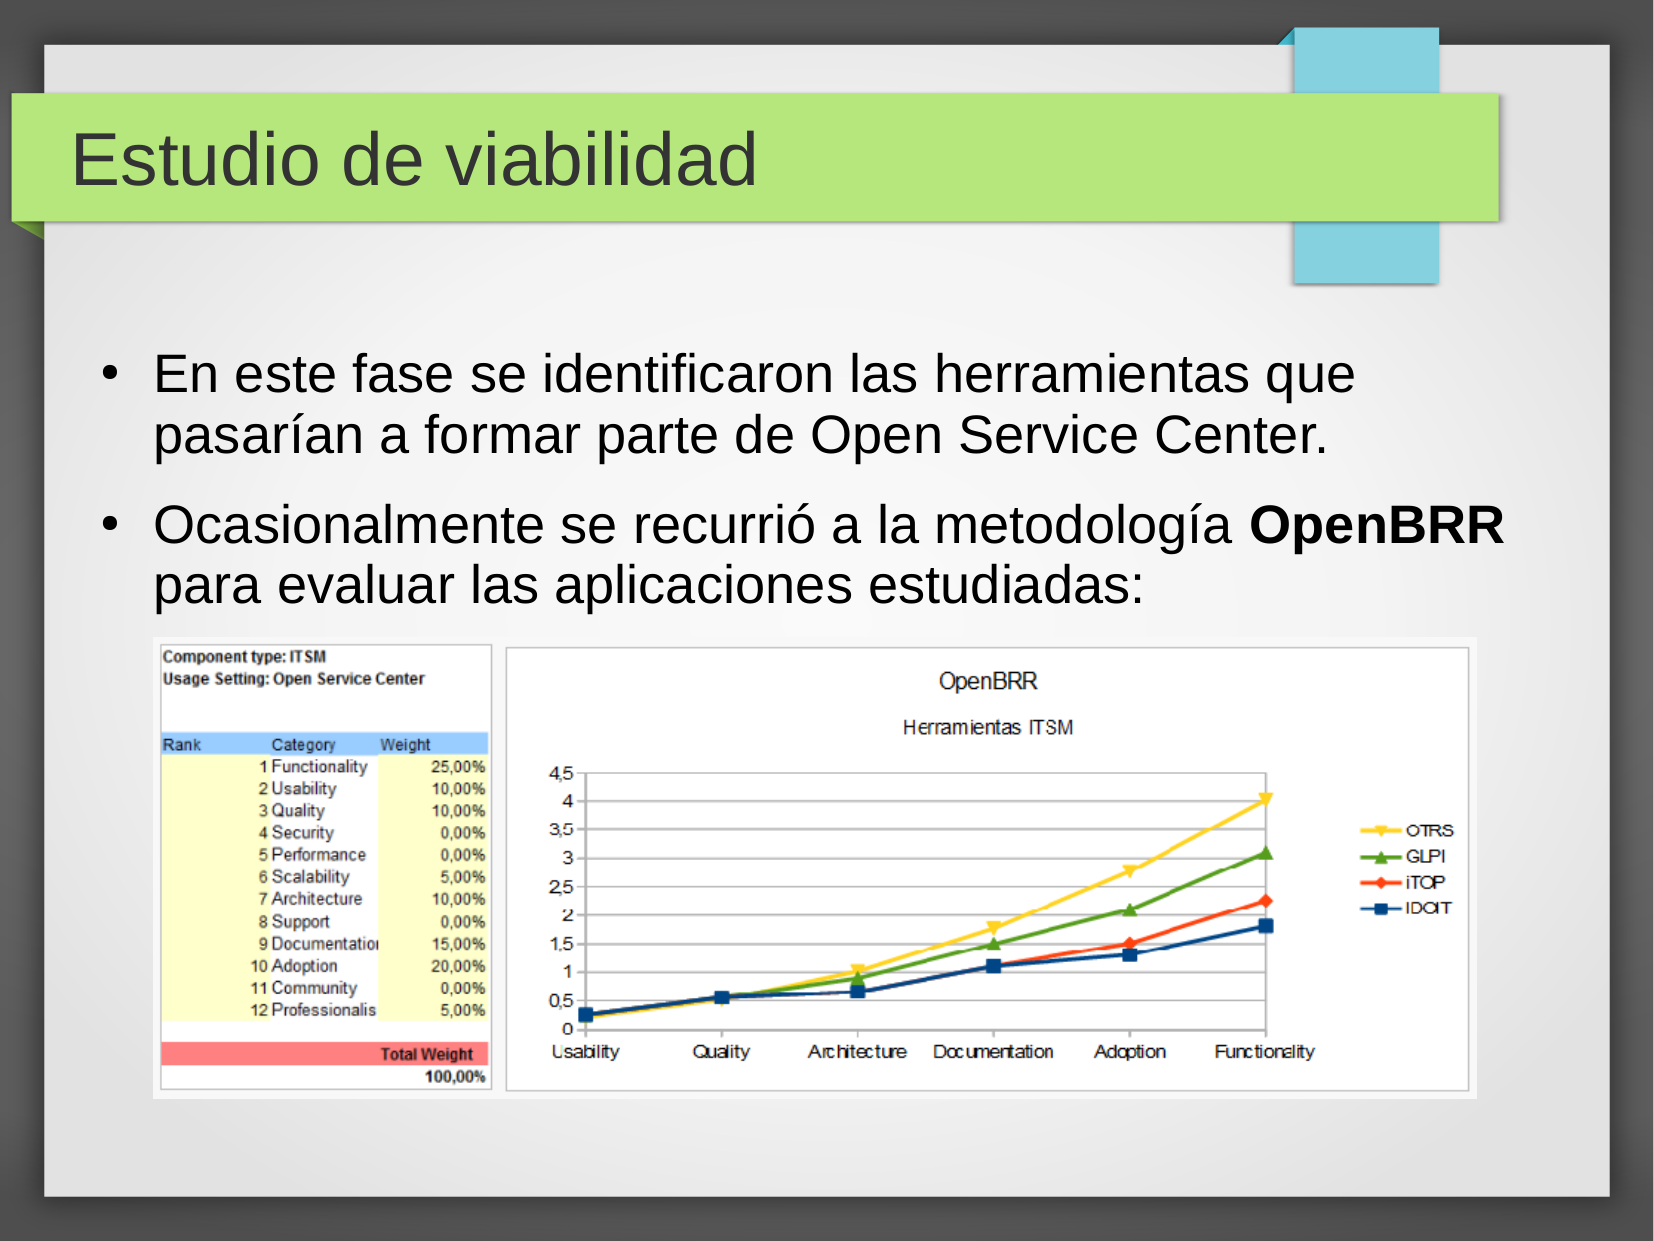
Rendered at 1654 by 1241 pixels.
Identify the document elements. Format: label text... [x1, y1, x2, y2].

picture [0, 0, 1654, 1241]
title Estudio de viabilidad [70, 106, 1229, 213]
list En este fase se identificaron las herramientas que pasarían a formar parte de Open Service Center. Ocasionalmente se recurrió a la metodología OpenBRR para evaluar las aplicaciones estudiadas: [82, 343, 1538, 1063]
